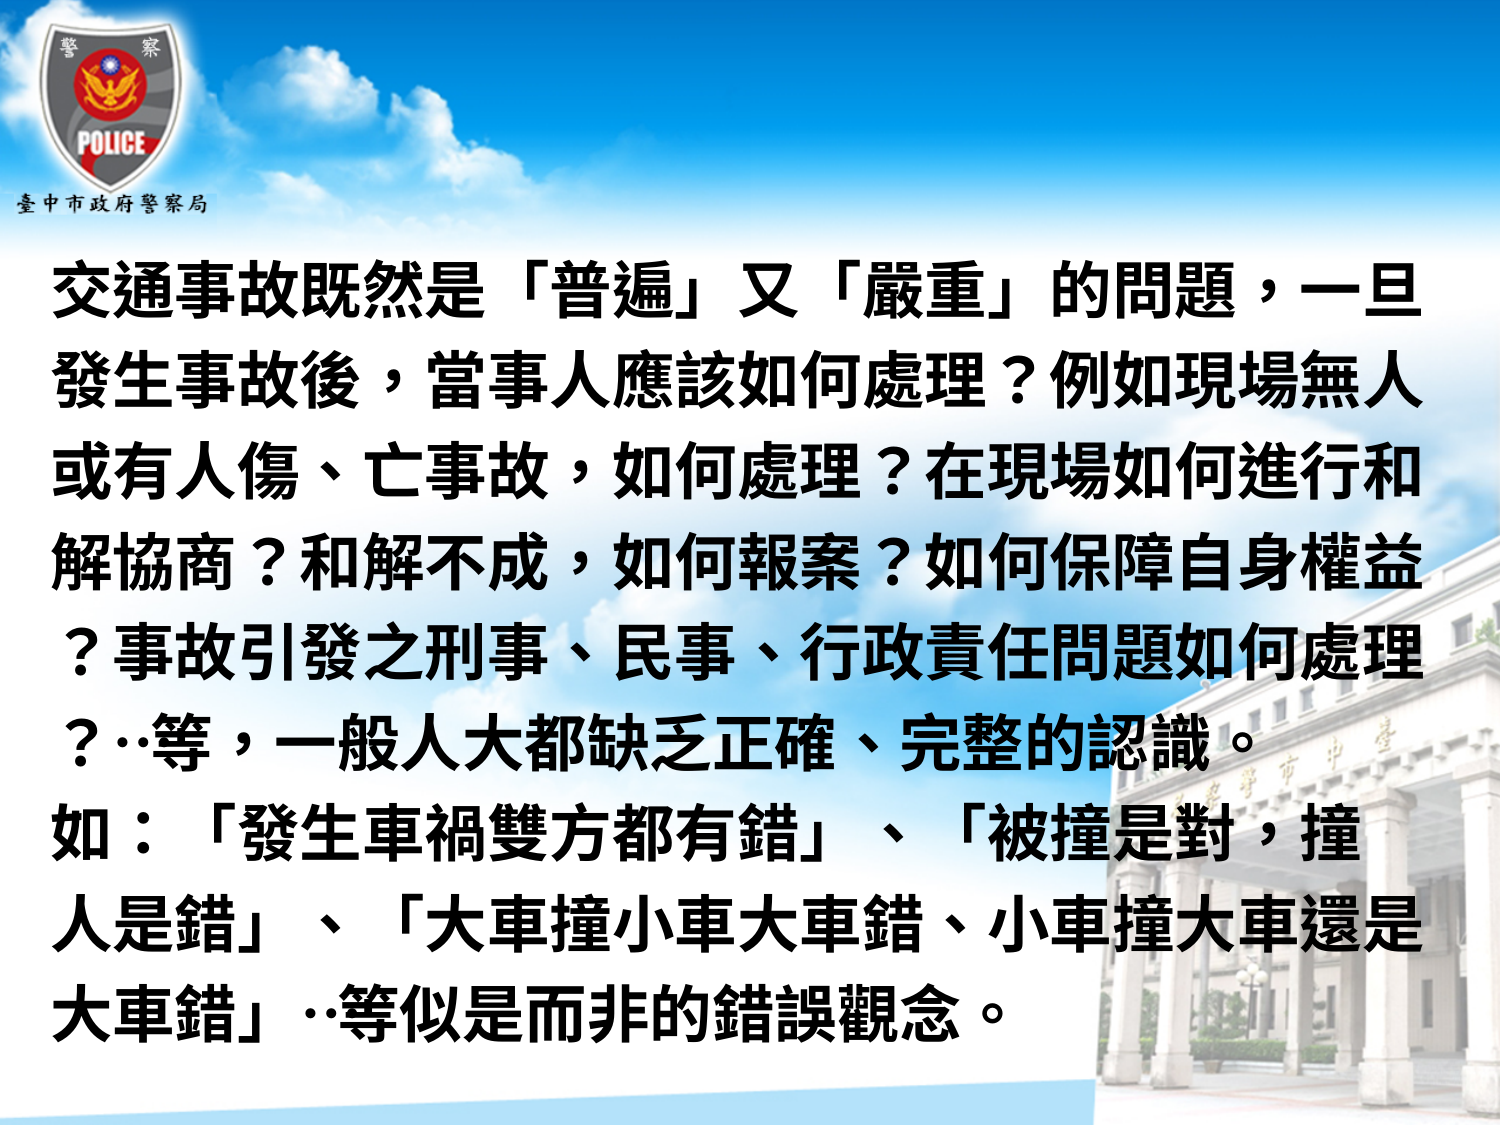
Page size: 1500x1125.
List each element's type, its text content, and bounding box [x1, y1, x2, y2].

list 交通事故既然是「普遍」又「嚴重」的問題，一旦 發生事故後，當事人應該如何處理？例如現場無人 或有人傷、亡事故，如何處理？在現場如何進行和 解協商？和解不成，如何報案？如何保障自身權益 ？事故引發之刑事、民事、行政責任問題如何處理 ？…等，一般人大都缺乏正確、完整的認識。 如：「發生車禍雙方都有錯」、「被撞是對，撞 人是錯」、「大車撞小車大車錯、小車撞大車還是 大車錯」…等似是而非的錯誤觀念。 [35, 243, 1489, 1089]
picture [0, 0, 1500, 1125]
